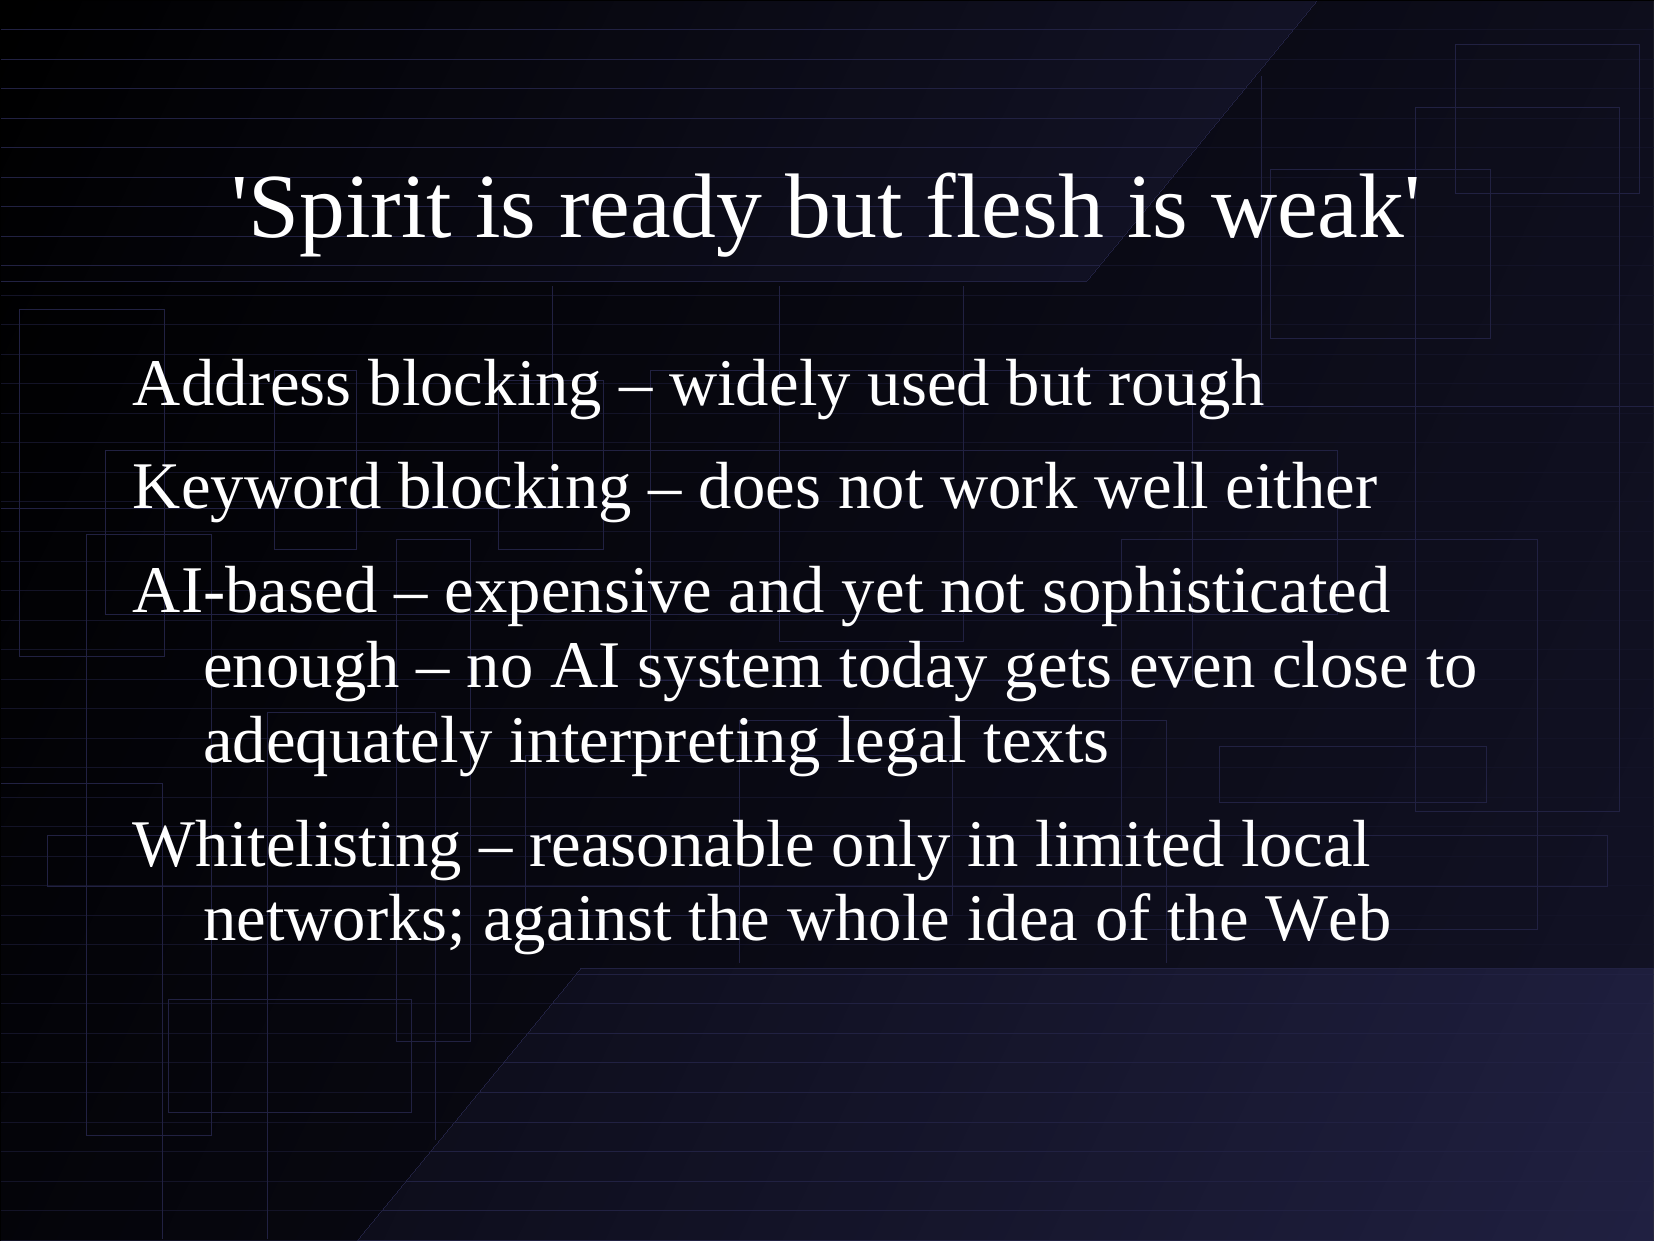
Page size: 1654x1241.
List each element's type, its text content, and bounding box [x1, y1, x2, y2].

list Address blocking – widely used but rough Keyword blocking – does not work well either AI-based – expensive and yet not sophisticated enough – no AI system today gets even close to adequately interpreting legal texts Whitelisting – reasonable only in limited local networks; against the whole idea of the Web [121, 344, 1534, 1127]
title 'Spirit is ready but flesh is weak' [121, 102, 1534, 311]
